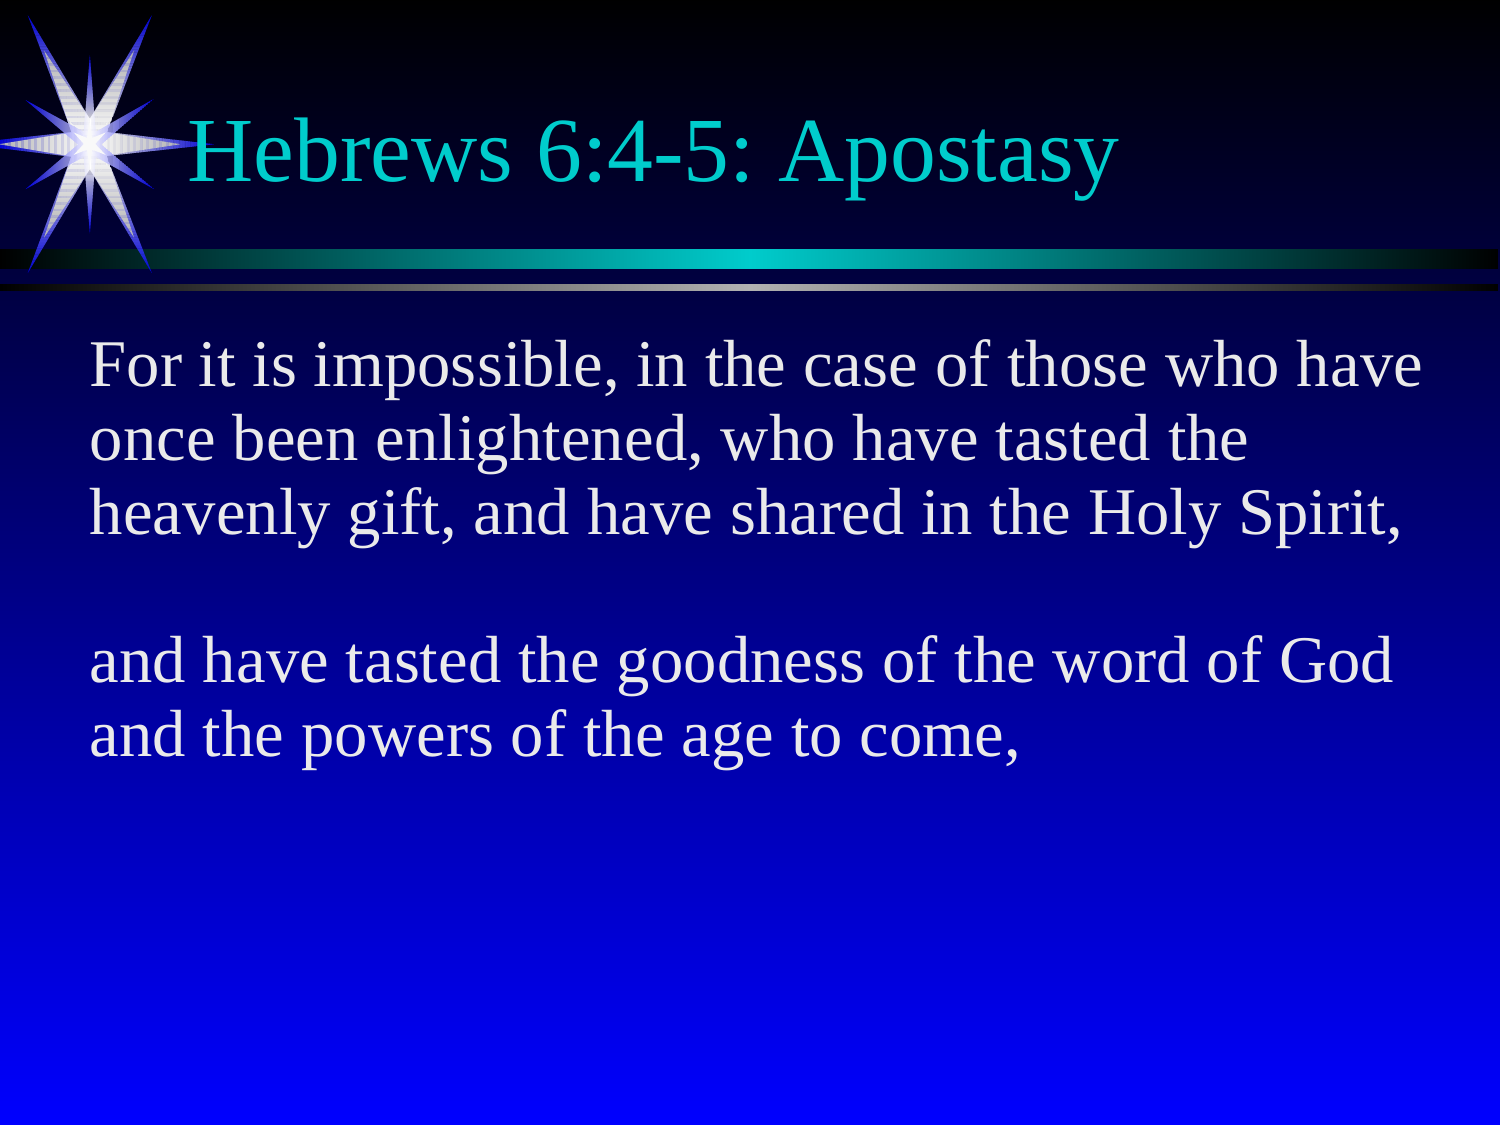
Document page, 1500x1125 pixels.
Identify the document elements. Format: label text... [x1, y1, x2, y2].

title Hebrews 6:4-5: Apostasy [187, 56, 1463, 244]
text_box For it is impossible, in the case of those who have once been enlightened, who have tasted the heavenly gift, and have shared in the Holy Spirit, and have tasted the goodness of the word of God and the powers of the age to come, [75, 319, 1463, 938]
